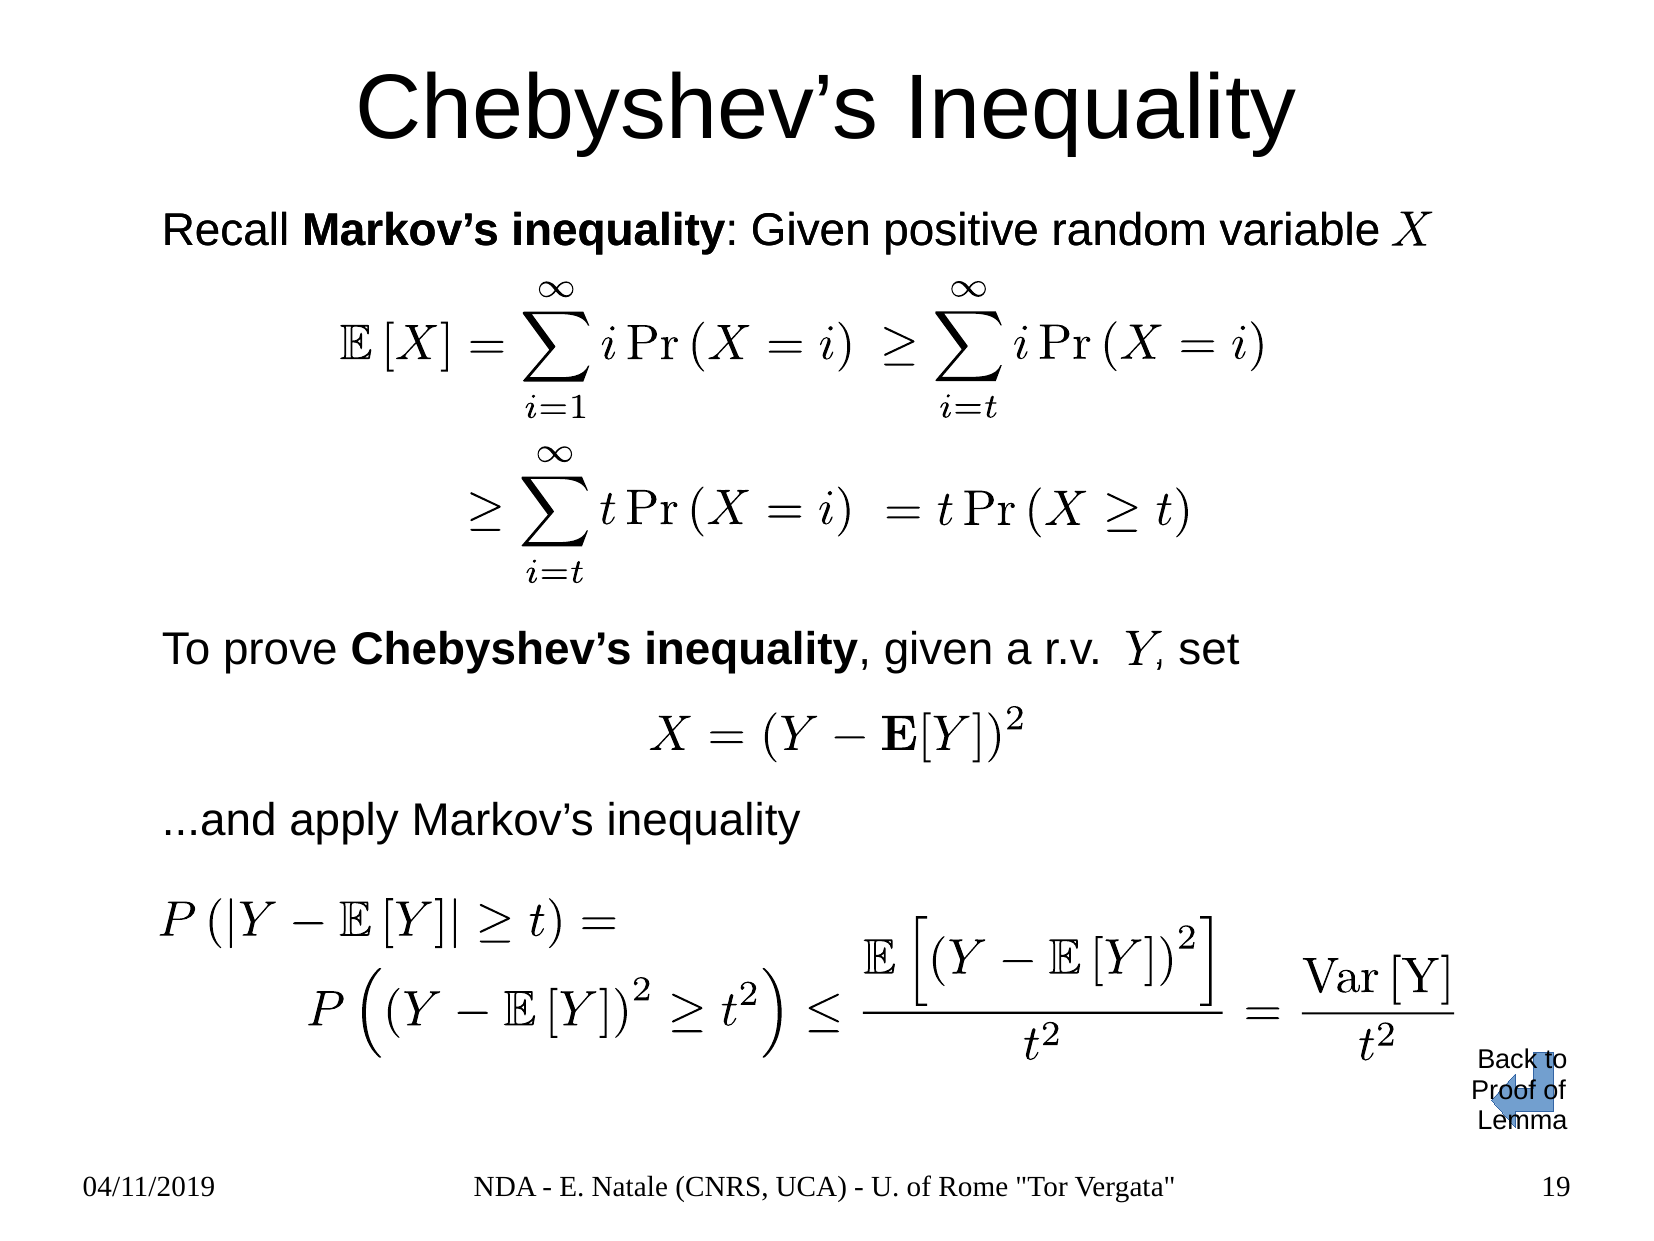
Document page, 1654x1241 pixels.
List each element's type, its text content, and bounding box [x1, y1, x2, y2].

text_box [1245, 954, 1455, 1061]
text_box [886, 487, 1188, 538]
text_box Recall Markov’s inequality: Given positive random variable [147, 196, 1528, 263]
text_box Back to Proof of Lemma [1491, 1052, 1554, 1128]
text_box [649, 706, 1023, 763]
text_box [1125, 630, 1162, 665]
text_box [882, 280, 1263, 418]
text_box [468, 446, 850, 584]
text_box To prove Chebyshev’s inequality, given a r.v. , set [147, 615, 1528, 682]
title Chebyshev’s Inequality [82, 49, 1571, 165]
text_box [340, 281, 851, 419]
text_box ...and apply Markov’s inequality [147, 786, 1528, 853]
text_box [159, 898, 1223, 1061]
